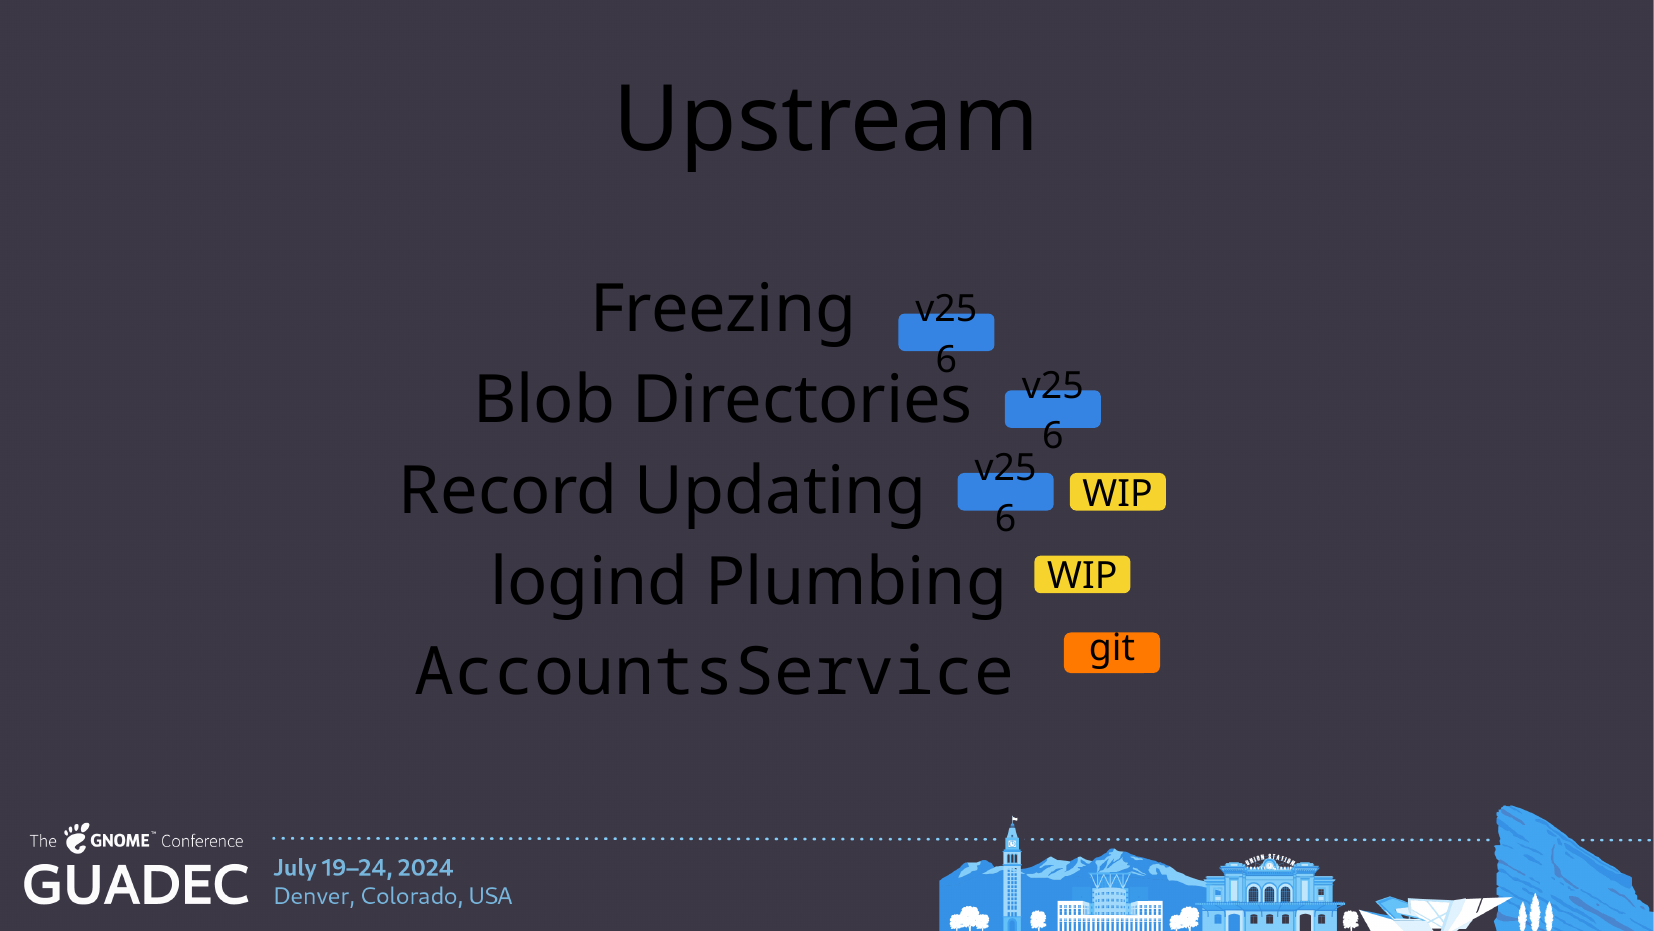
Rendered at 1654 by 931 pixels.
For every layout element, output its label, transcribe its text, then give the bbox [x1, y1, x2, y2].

title Upstream [82, 37, 1571, 193]
text_box WIP [1034, 555, 1131, 594]
text_box v256 [957, 472, 1054, 511]
subtitle Freezing Blob Directories Record Updating logind Plumbing AccountsService [82, 217, 1571, 758]
text_box v256 [1004, 390, 1101, 428]
text_box git [1063, 632, 1161, 674]
text_box WIP [1069, 472, 1166, 511]
picture [0, 0, 1654, 931]
text_box v256 [898, 313, 995, 352]
